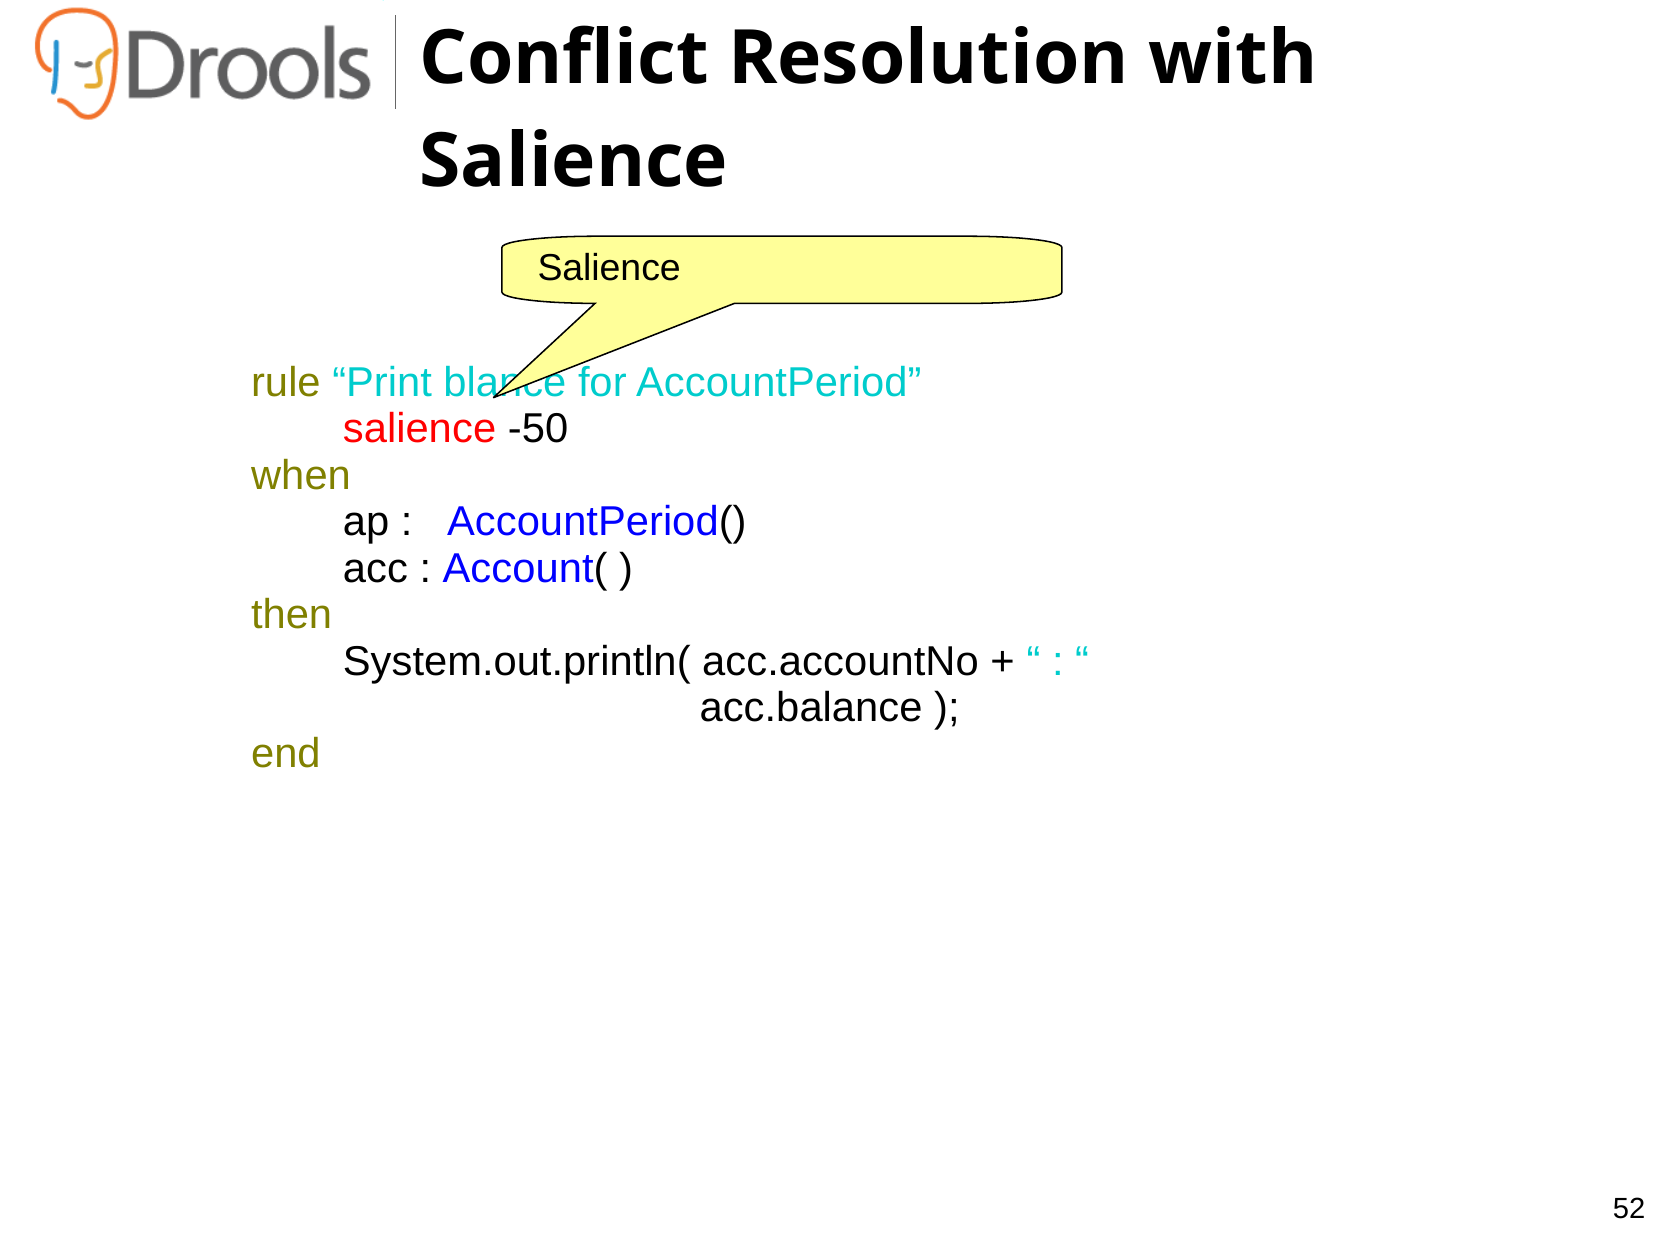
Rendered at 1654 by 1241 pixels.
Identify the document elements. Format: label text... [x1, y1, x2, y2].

text_box rule “Print blance for AccountPeriod” salience -50 when ap : AccountPeriod() acc : Account( ) then System.out.println( acc.accountNo + “ : “ acc.balance ); end [236, 351, 1357, 787]
text_box Salience [493, 236, 1062, 398]
chart [242, 727, 1100, 1041]
title Conflict Resolution with Salience [419, 0, 1630, 212]
picture [29, 0, 384, 126]
